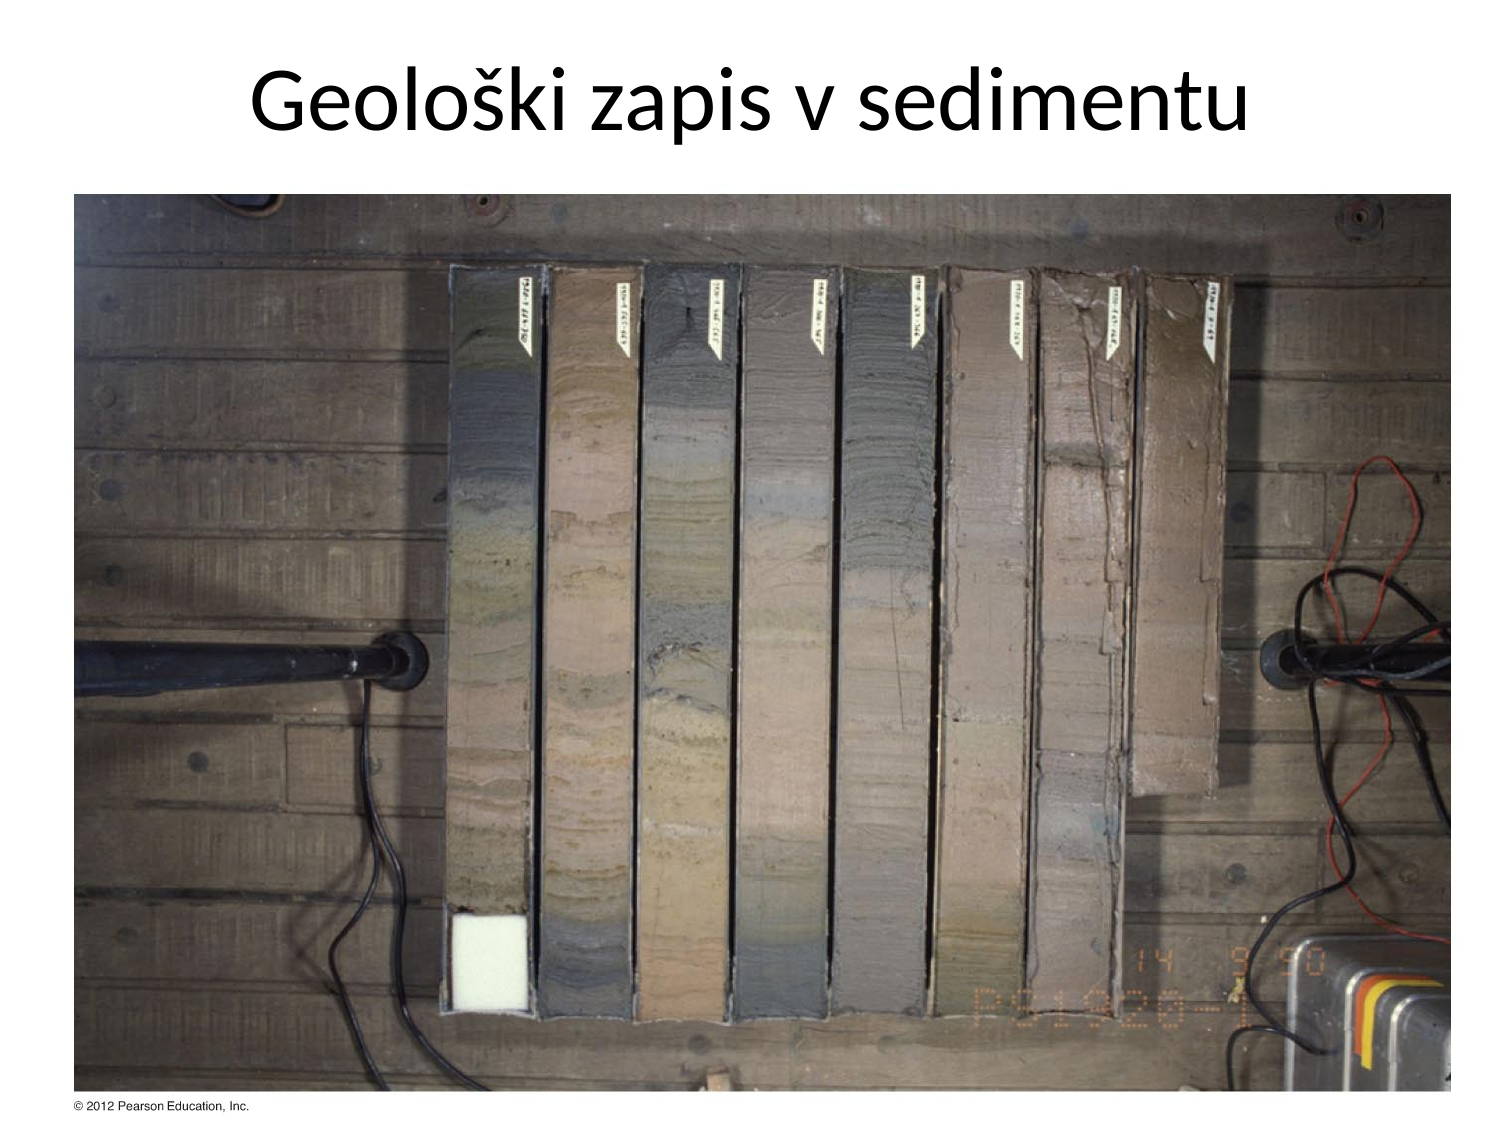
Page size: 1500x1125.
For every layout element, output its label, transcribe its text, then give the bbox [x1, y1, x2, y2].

title Geološki zapis v sedimentu [76, 0, 1427, 184]
picture [64, 184, 1460, 1125]
